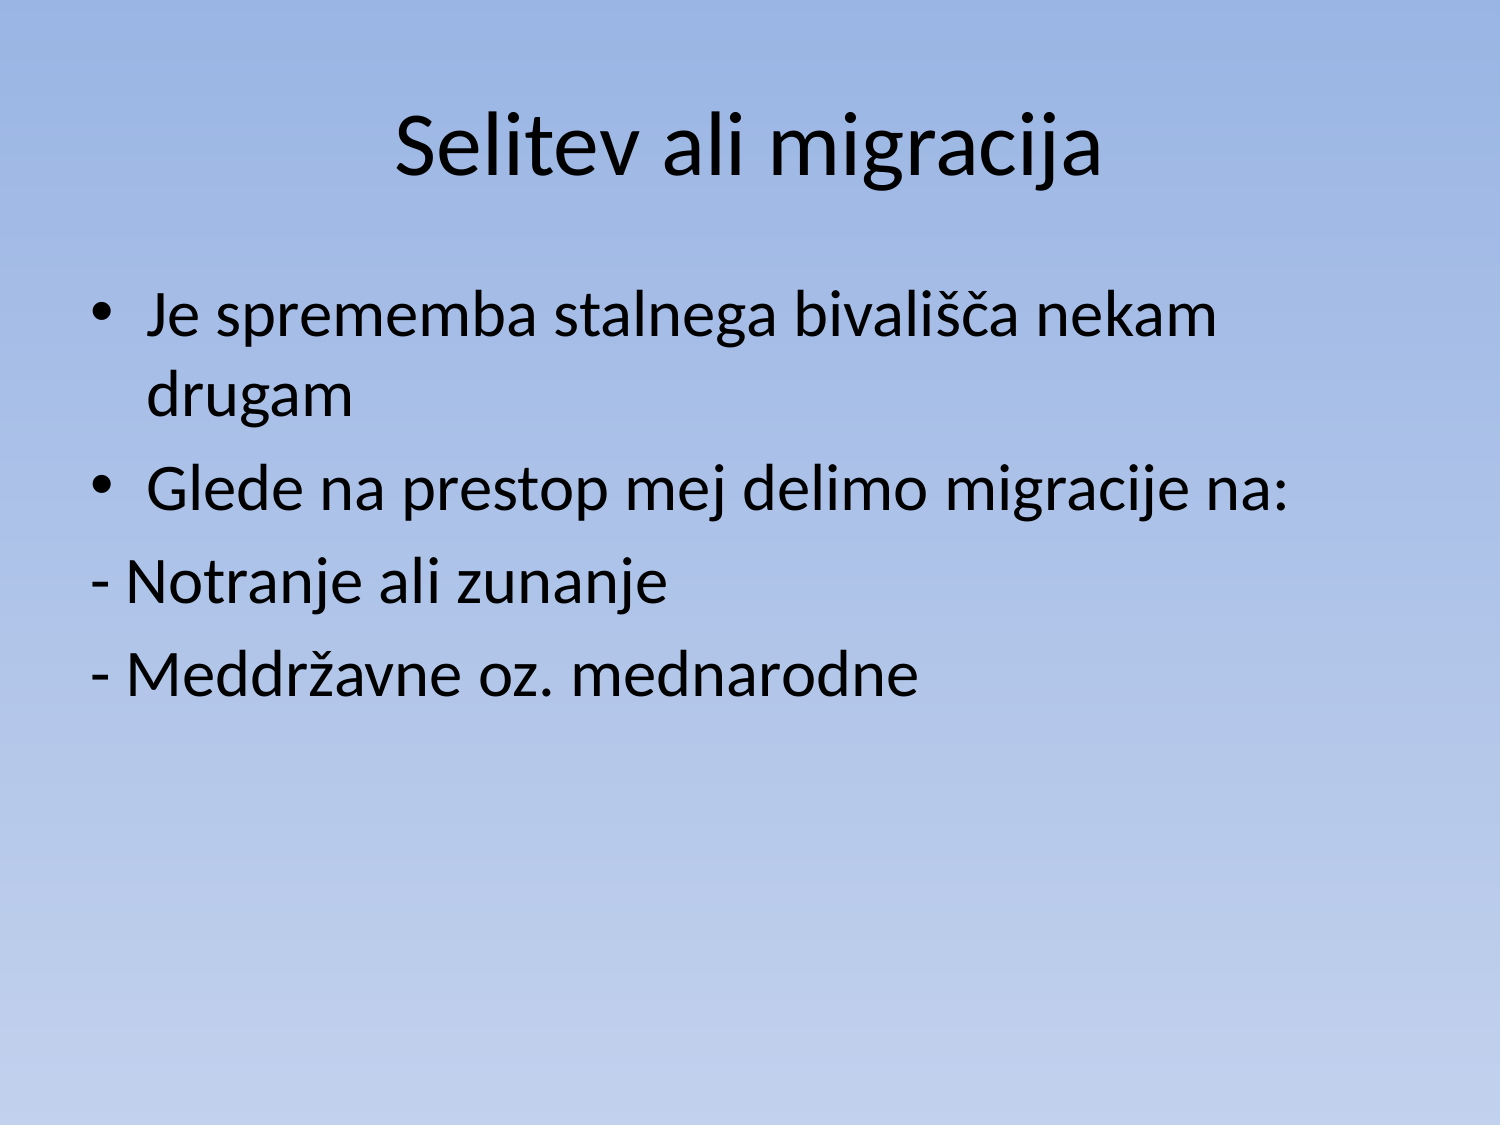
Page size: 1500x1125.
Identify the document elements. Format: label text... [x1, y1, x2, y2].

title Selitev ali migracija [75, 45, 1425, 233]
list Je sprememba stalnega bivališča nekam drugam Glede na prestop mej delimo migracije na: - Notranje ali zunanje - Meddržavne oz. mednarodne [75, 262, 1425, 1005]
